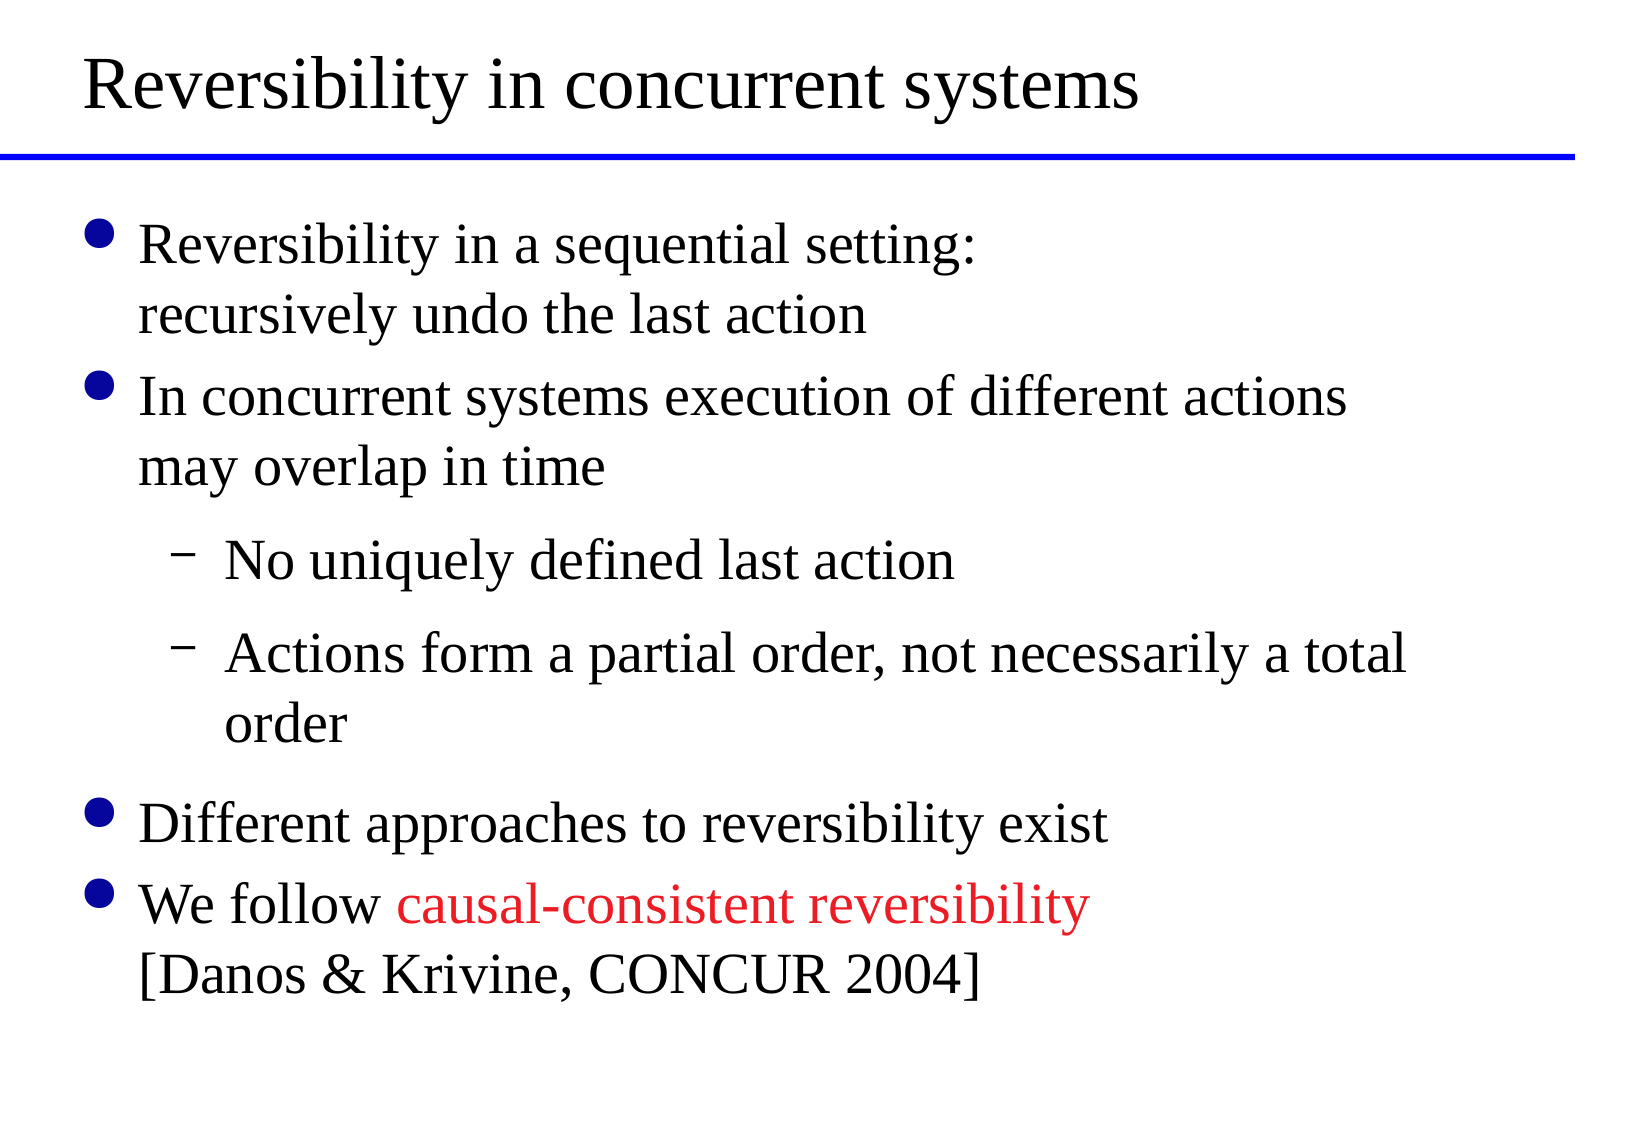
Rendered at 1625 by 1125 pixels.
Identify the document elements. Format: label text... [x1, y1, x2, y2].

list Reversibility in a sequential setting: recursively undo the last action In concurrent systems execution of different actions may overlap in time No uniquely defined last action Actions form a partial order, not necessarily a total order Different approaches to reversibility exist We follow causal-consistent reversibility [Danos & Krivine, CONCUR 2004] [67, 198, 1478, 1061]
title Reversibility in concurrent systems [67, 27, 1544, 131]
